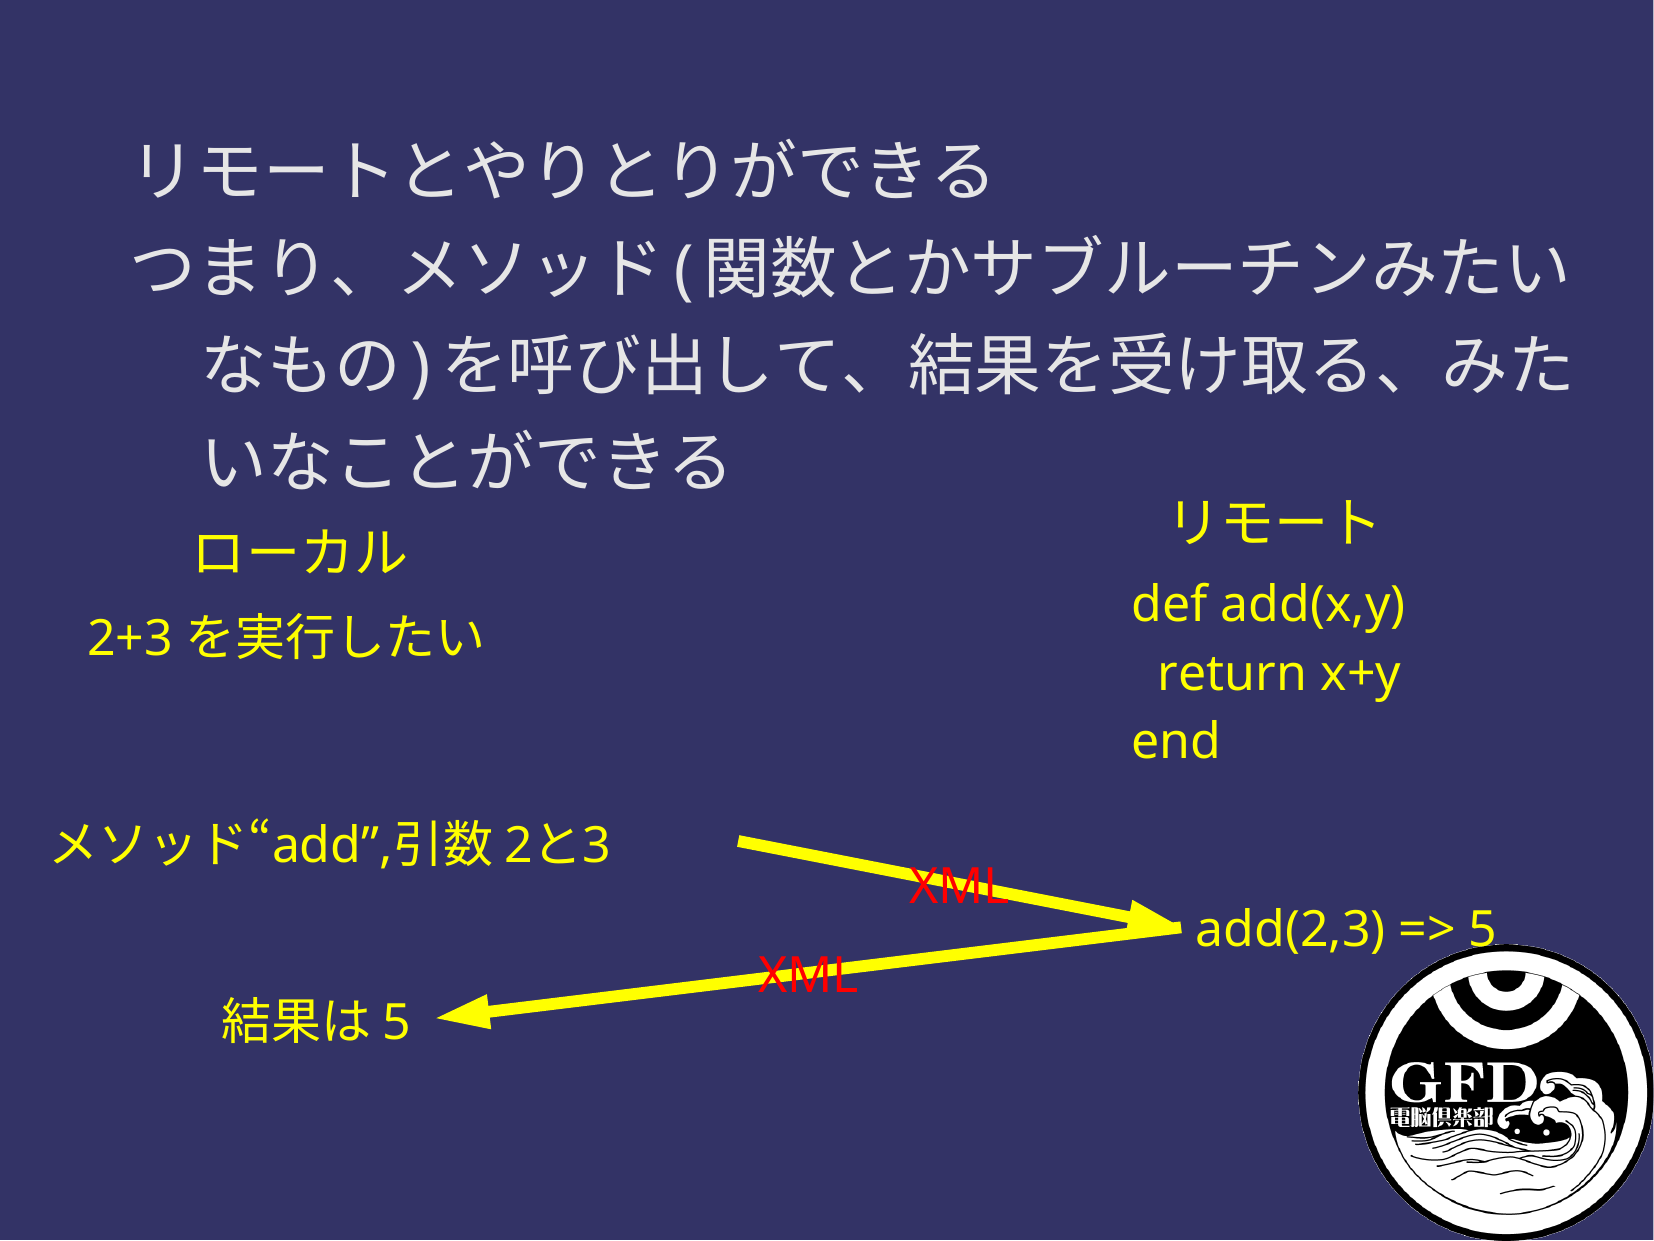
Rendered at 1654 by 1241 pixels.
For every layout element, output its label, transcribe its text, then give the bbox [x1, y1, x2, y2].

text_box add(2,3) => 5 [1181, 885, 1536, 961]
text_box メソッド“add”,引数 2と3 [33, 797, 739, 873]
text_box def add(x,y) return x+y end [1117, 561, 1447, 756]
text_box 結果は 5 [206, 974, 437, 1050]
text_box ローカル [177, 501, 424, 582]
list リモートとやりとりができる つまり、メソッド(関数とかサブルーチンみたいなもの)を呼び出して、結果を受け取る、みたいなことができる [118, 118, 1595, 439]
text_box リモート [1151, 472, 1399, 553]
text_box 2+3 を実行したい [72, 590, 502, 666]
picture [1358, 944, 1654, 1241]
